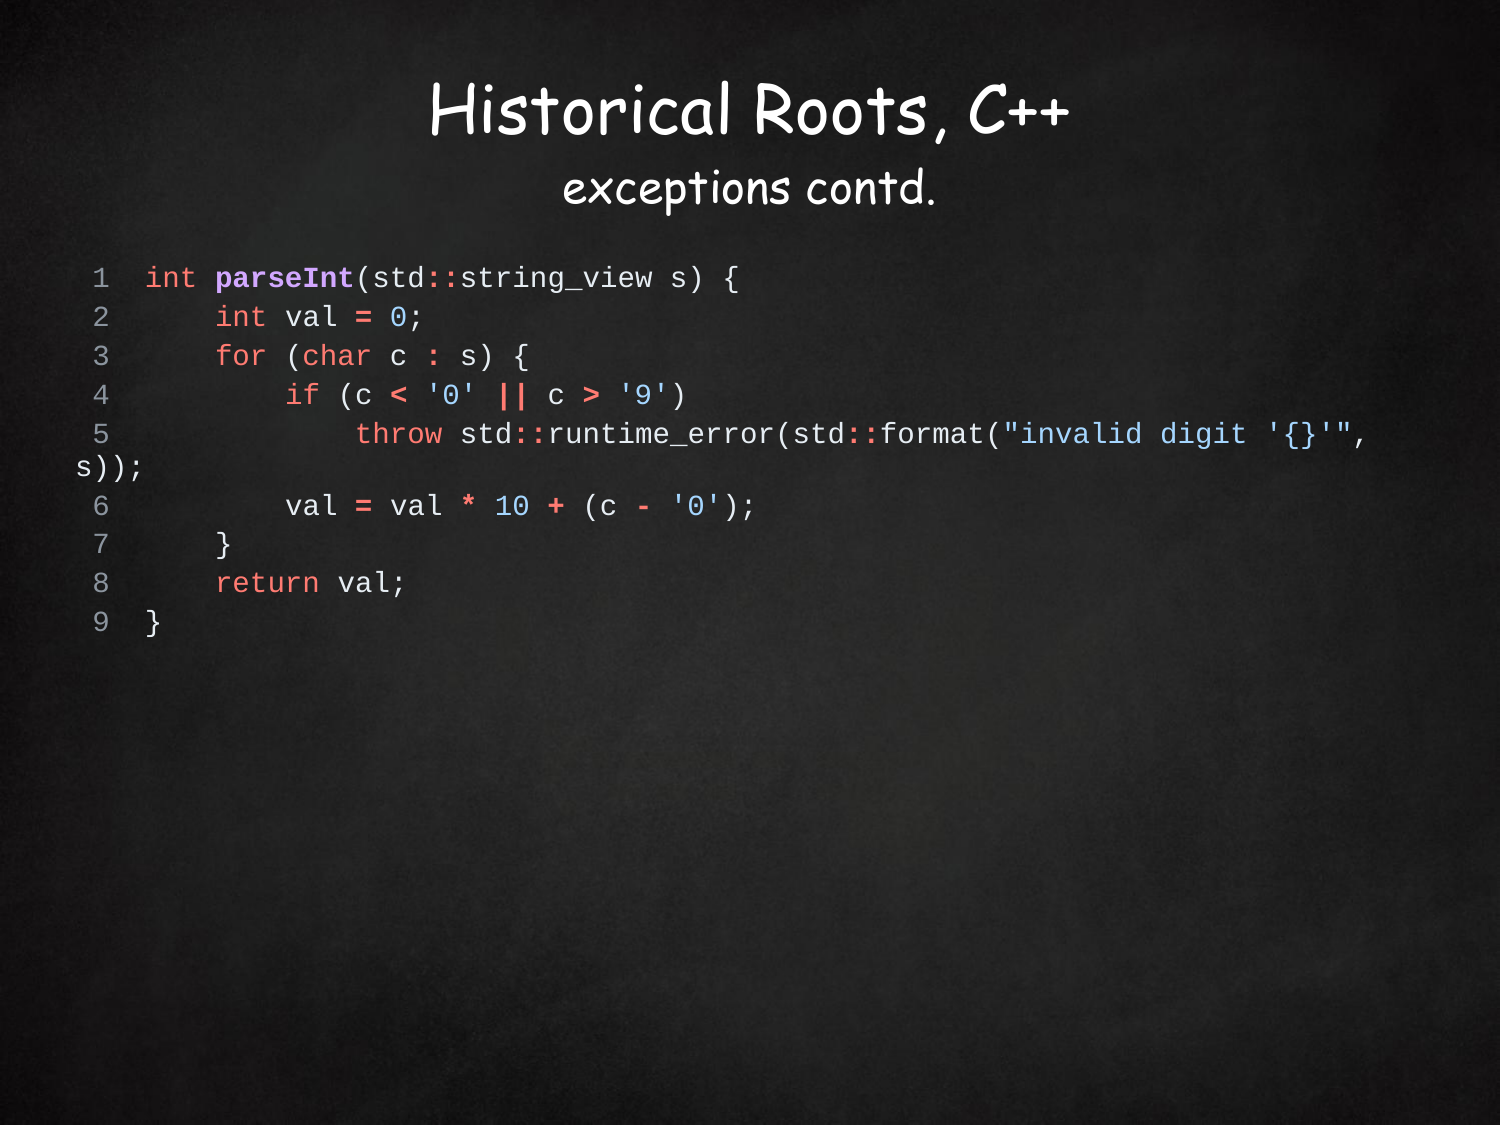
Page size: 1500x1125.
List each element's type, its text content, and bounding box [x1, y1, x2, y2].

picture [0, 0, 1500, 1125]
title Historical Roots, C++ exceptions contd. [75, 44, 1425, 233]
list 1 int parseInt(std::string_view s) { 2 int val = 0; 3 for (char c : s) { 4 if (c < '0' || c > '9') 5 throw std::runtime_error(std::format("invalid digit '{}'", s)); 6 val = val * 10 + (c - '0'); 7 } 8 return val; 9 } [75, 263, 1425, 1040]
